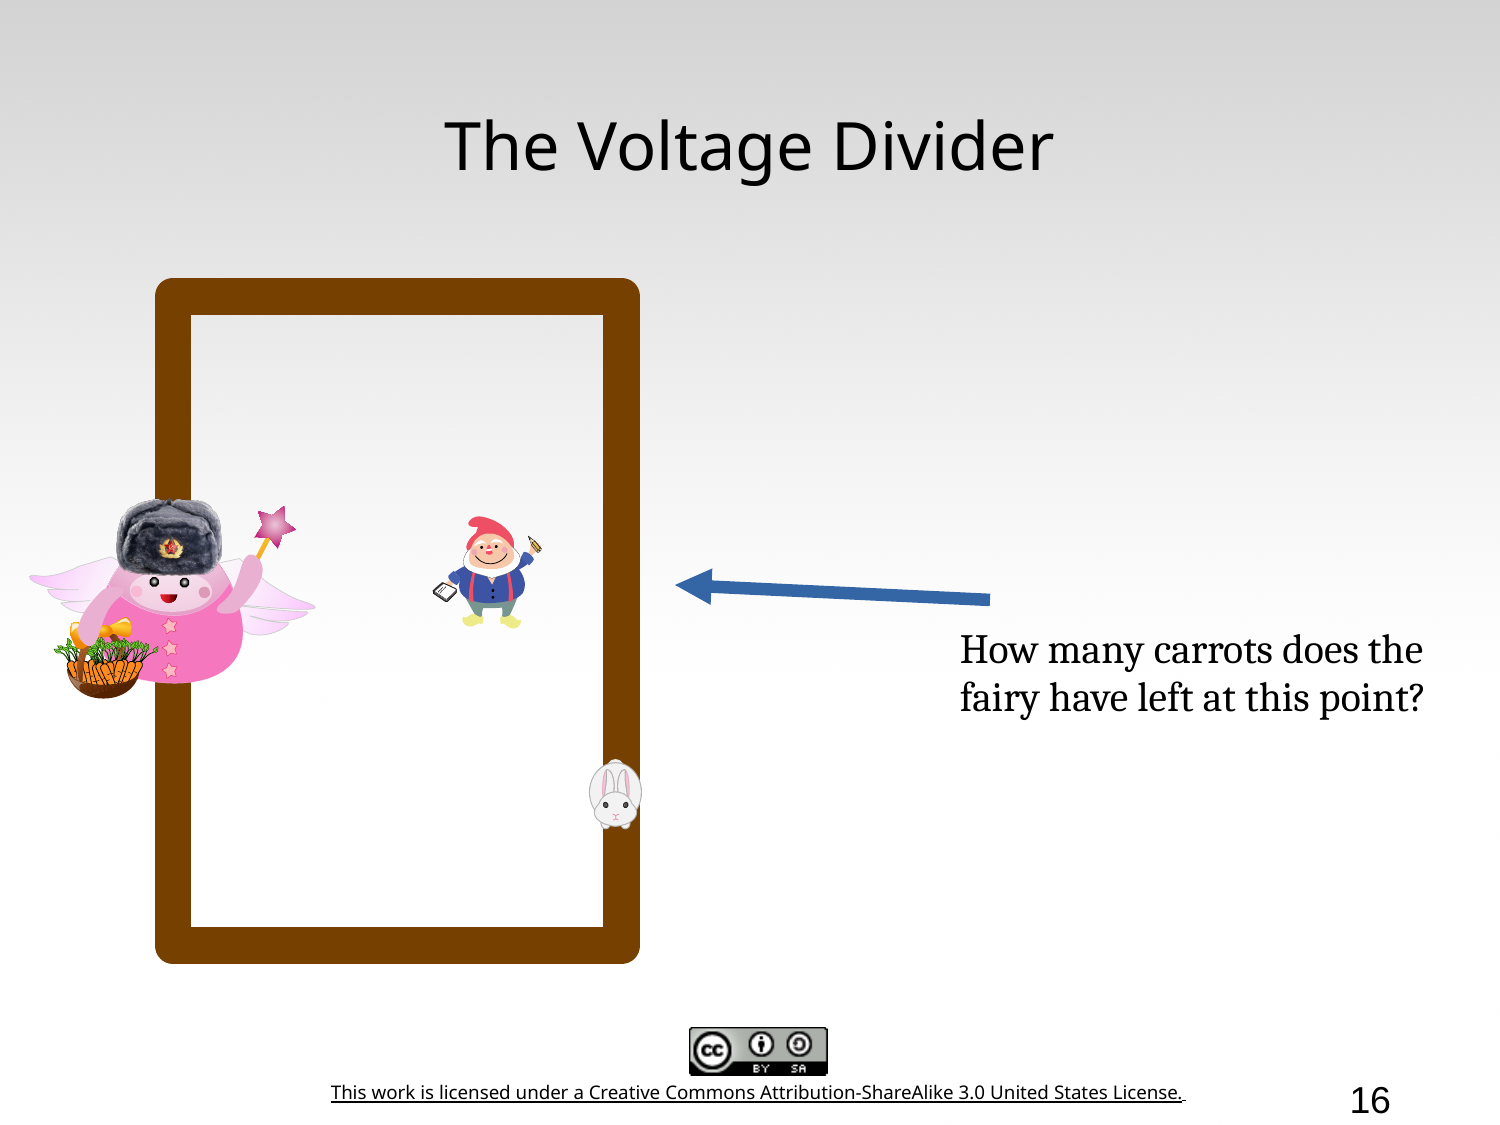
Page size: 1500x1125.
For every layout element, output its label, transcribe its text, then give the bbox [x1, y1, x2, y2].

title The Voltage Divider [112, 49, 1388, 238]
picture [0, 0, 1500, 1125]
text_box How many carrots does the fairy have left at this point? [945, 618, 1471, 767]
